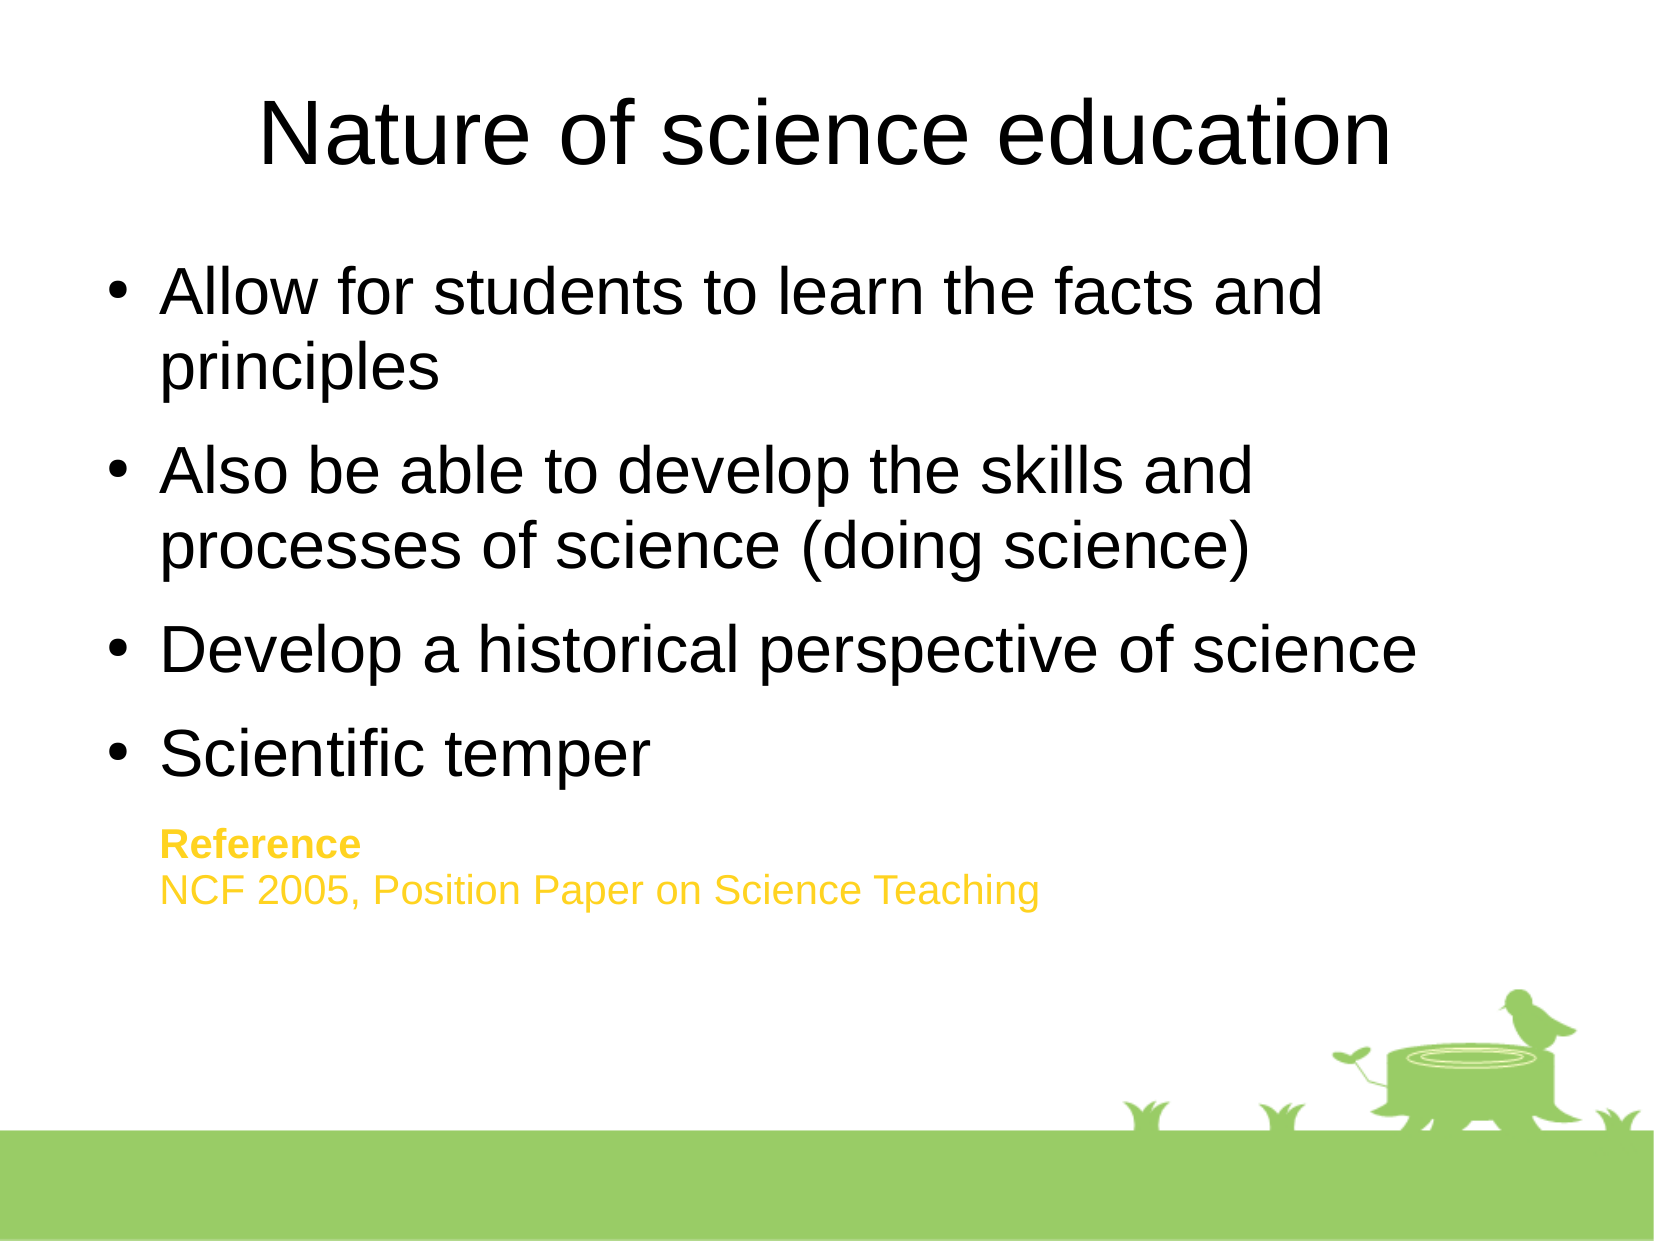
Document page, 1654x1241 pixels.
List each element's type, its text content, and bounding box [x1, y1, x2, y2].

title Nature of science education [88, 29, 1565, 237]
list Allow for students to learn the facts and principles Also be able to develop the skills and processes of science (doing science) Develop a historical perspective of science Scientific temper Reference NCF 2005, Position Paper on Science Teaching [88, 253, 1565, 1117]
picture [0, 0, 1654, 1241]
